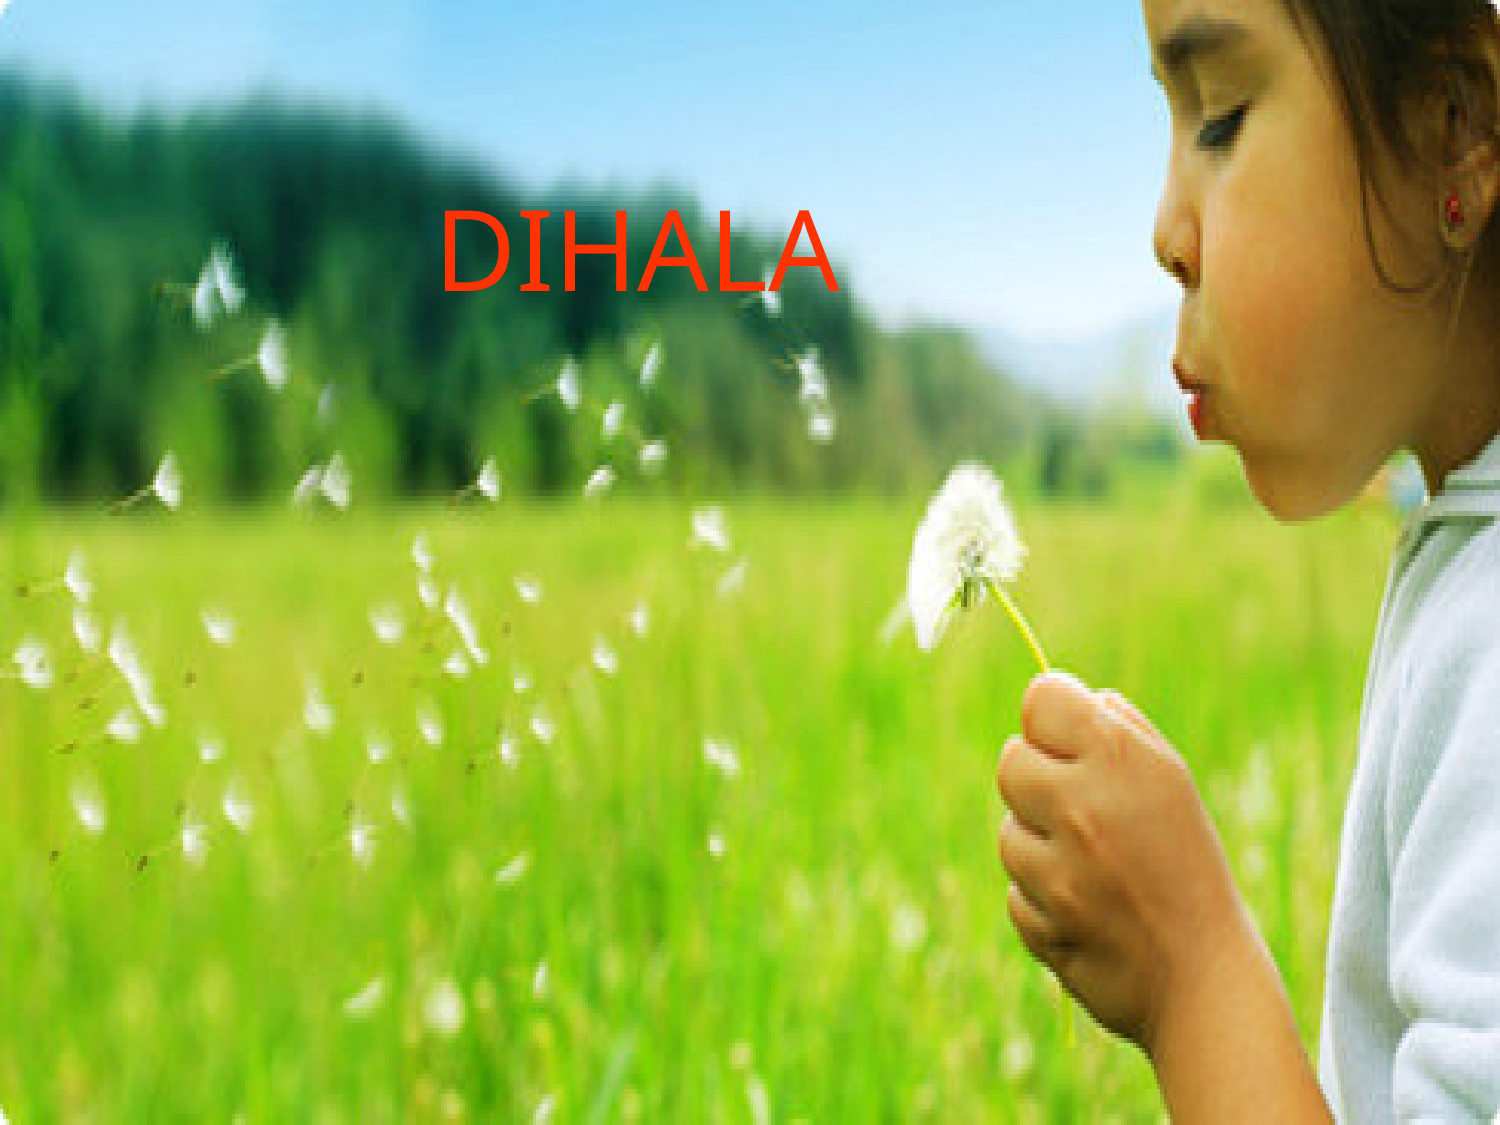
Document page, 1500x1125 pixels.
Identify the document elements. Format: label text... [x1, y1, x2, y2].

picture [0, 0, 1500, 1125]
title DIHALA [0, 125, 1275, 367]
